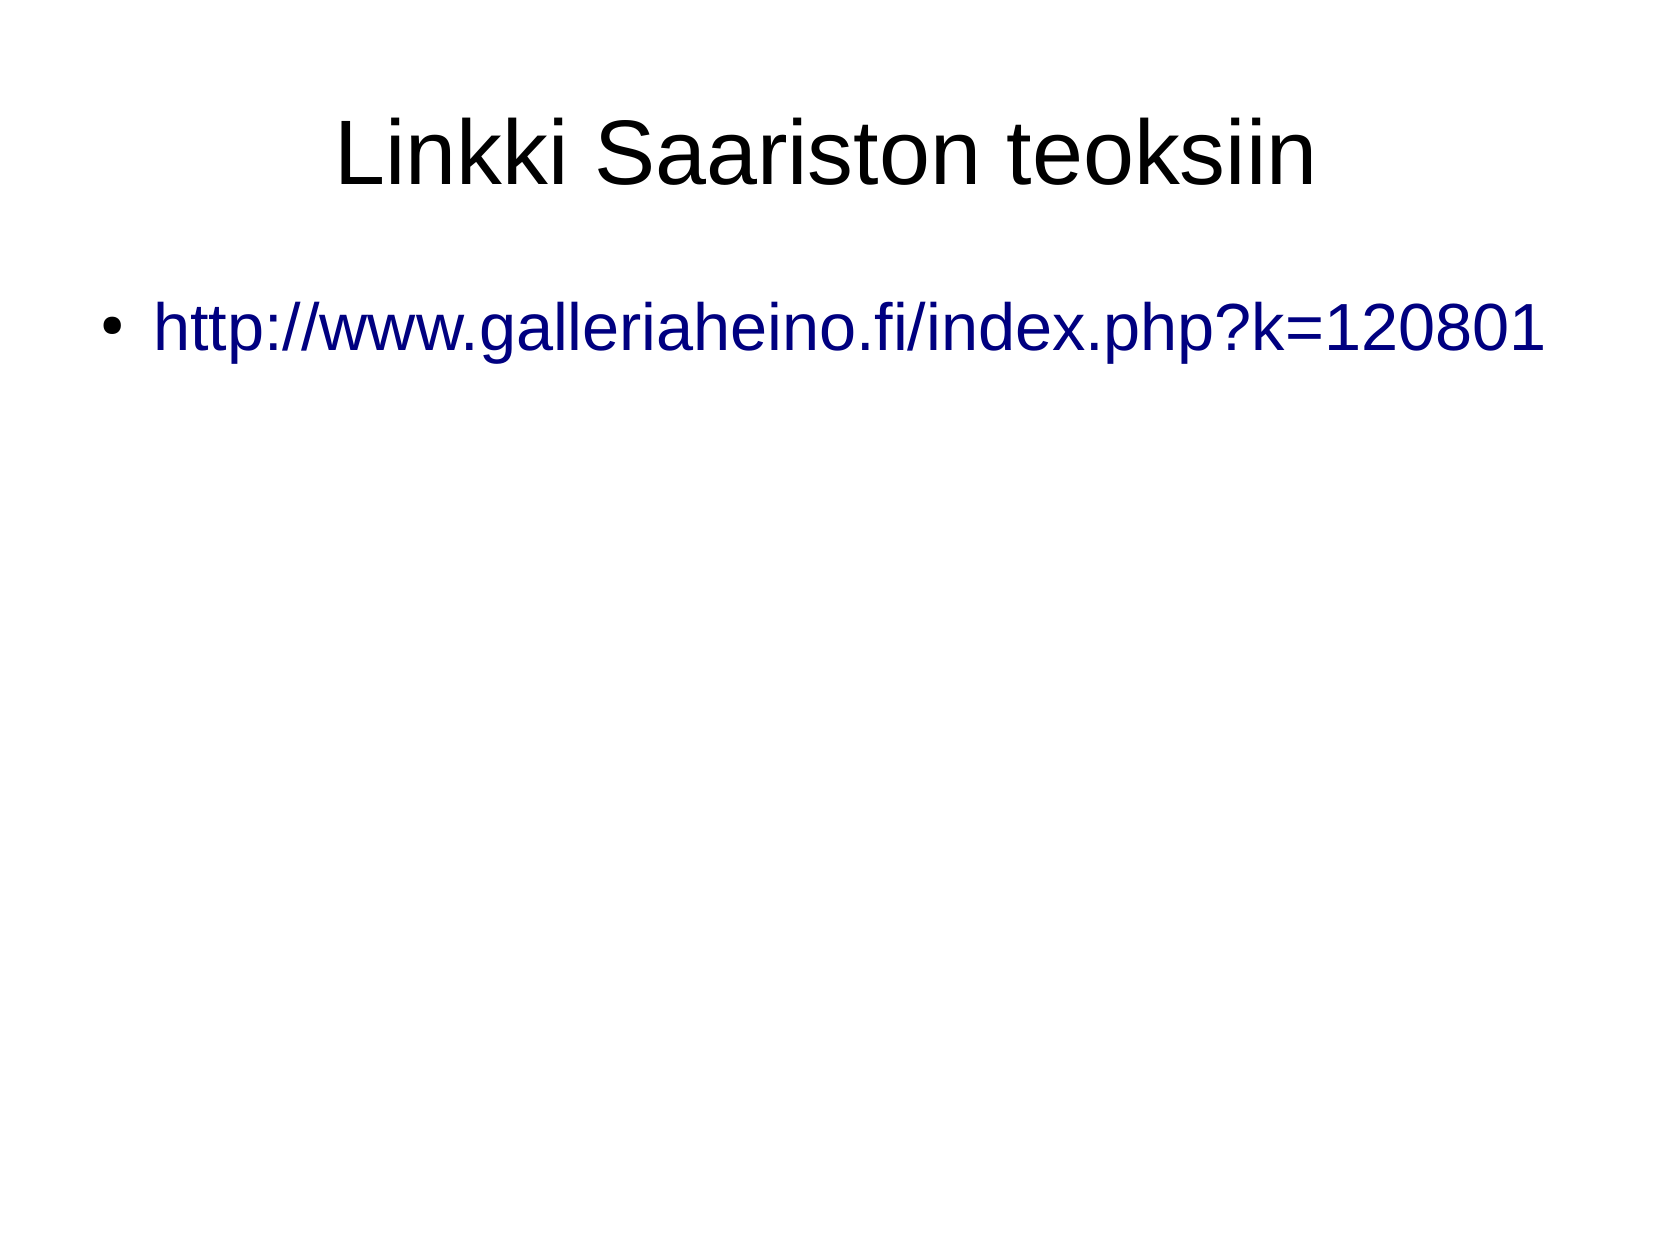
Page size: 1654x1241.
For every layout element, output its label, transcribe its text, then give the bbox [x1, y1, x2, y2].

title Linkki Saariston teoksiin [82, 49, 1571, 257]
list http://www.galleriaheino.fi/index.php?k=120801 [82, 290, 1571, 1010]
